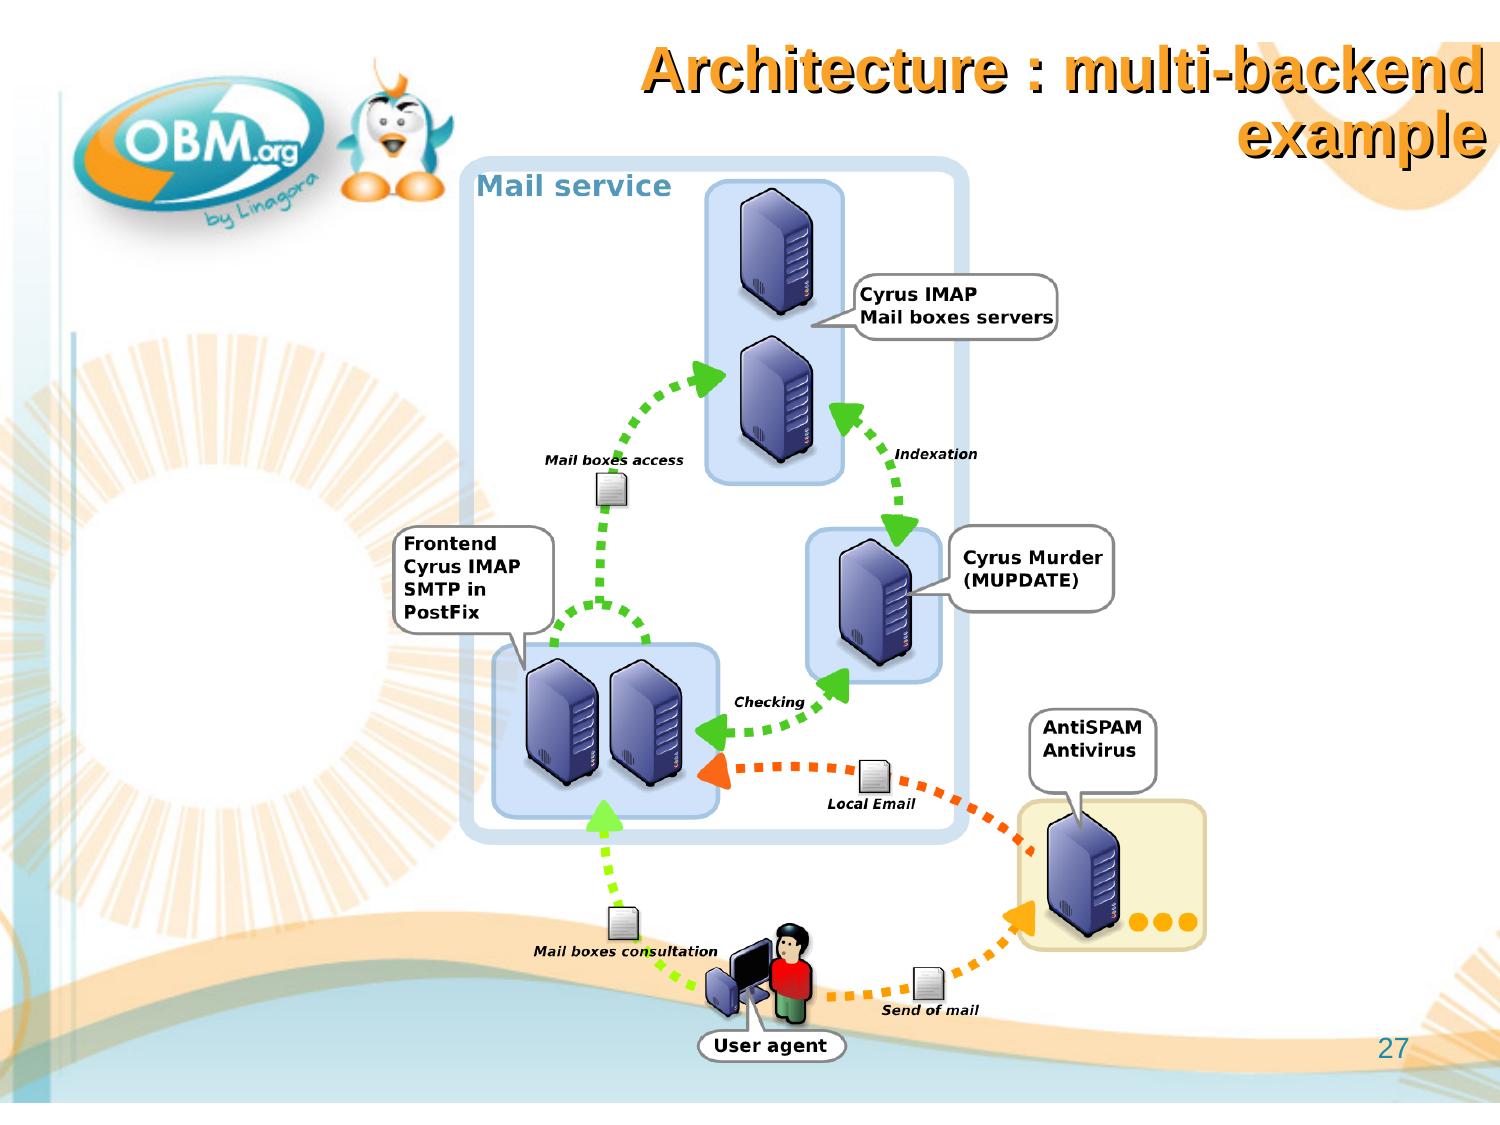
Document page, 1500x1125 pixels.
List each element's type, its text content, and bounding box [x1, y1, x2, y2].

picture [0, 42, 1500, 1103]
title Architecture : multi-backend example [377, 31, 1487, 175]
